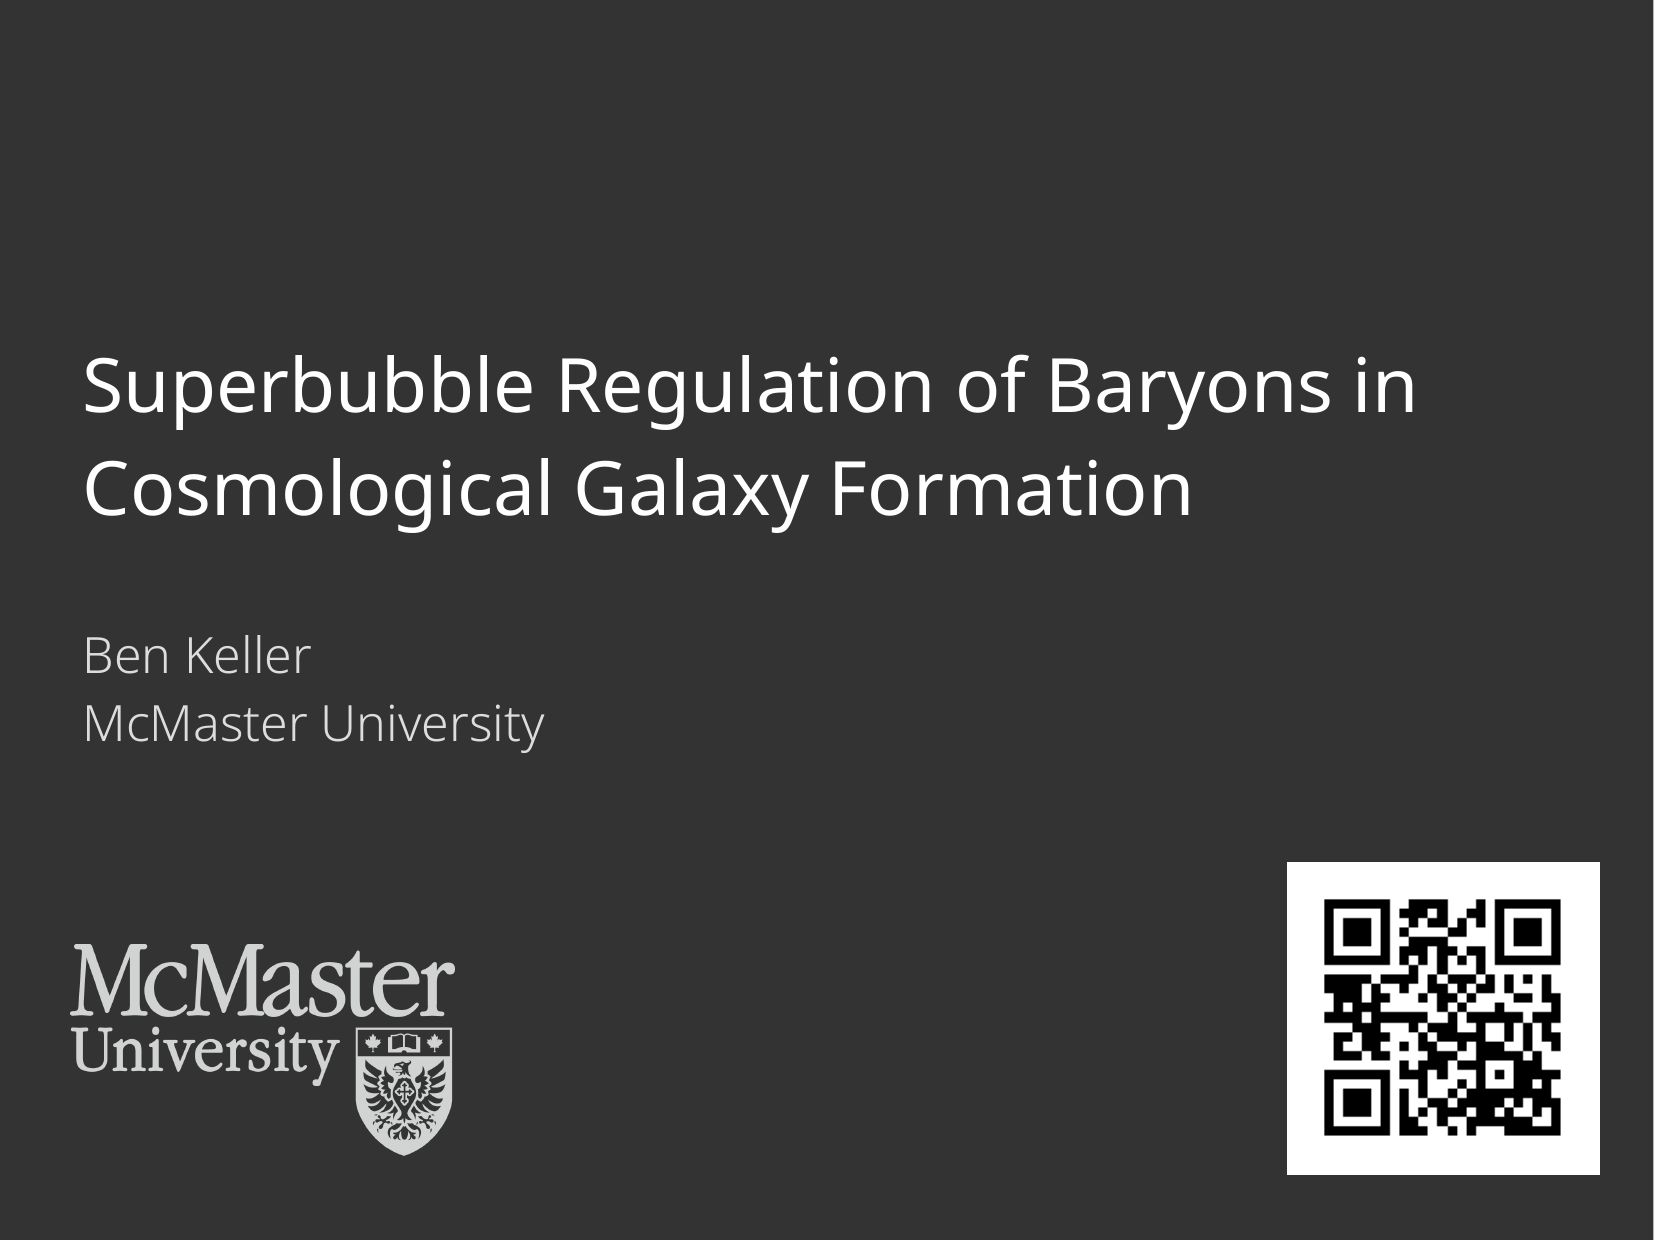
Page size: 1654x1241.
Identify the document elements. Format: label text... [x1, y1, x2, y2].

subtitle Ben Keller McMaster University [82, 631, 1571, 745]
title Superbubble Regulation of Baryons in Cosmological Galaxy Formation [82, 259, 1571, 610]
picture [1287, 862, 1600, 1175]
picture [70, 944, 455, 1158]
